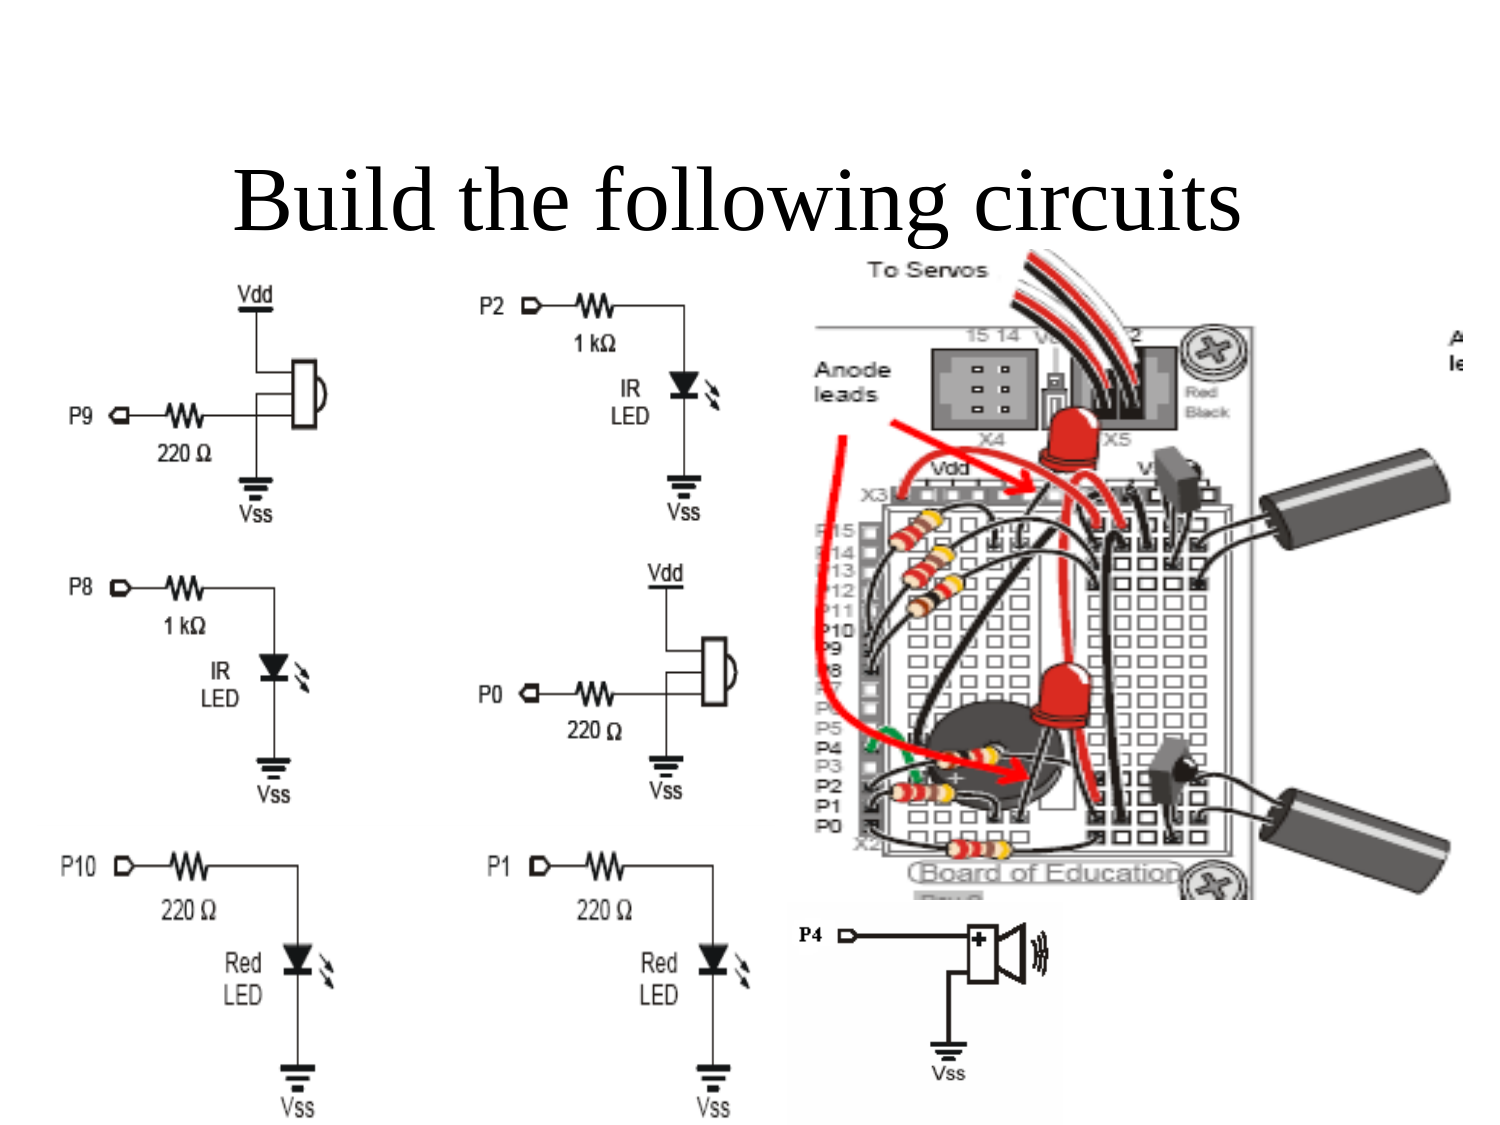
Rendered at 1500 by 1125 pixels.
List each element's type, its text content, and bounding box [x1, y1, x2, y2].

picture [787, 249, 1463, 901]
picture [787, 902, 1063, 1125]
picture [0, 262, 775, 1125]
title Build the following circuits [112, 99, 1388, 288]
